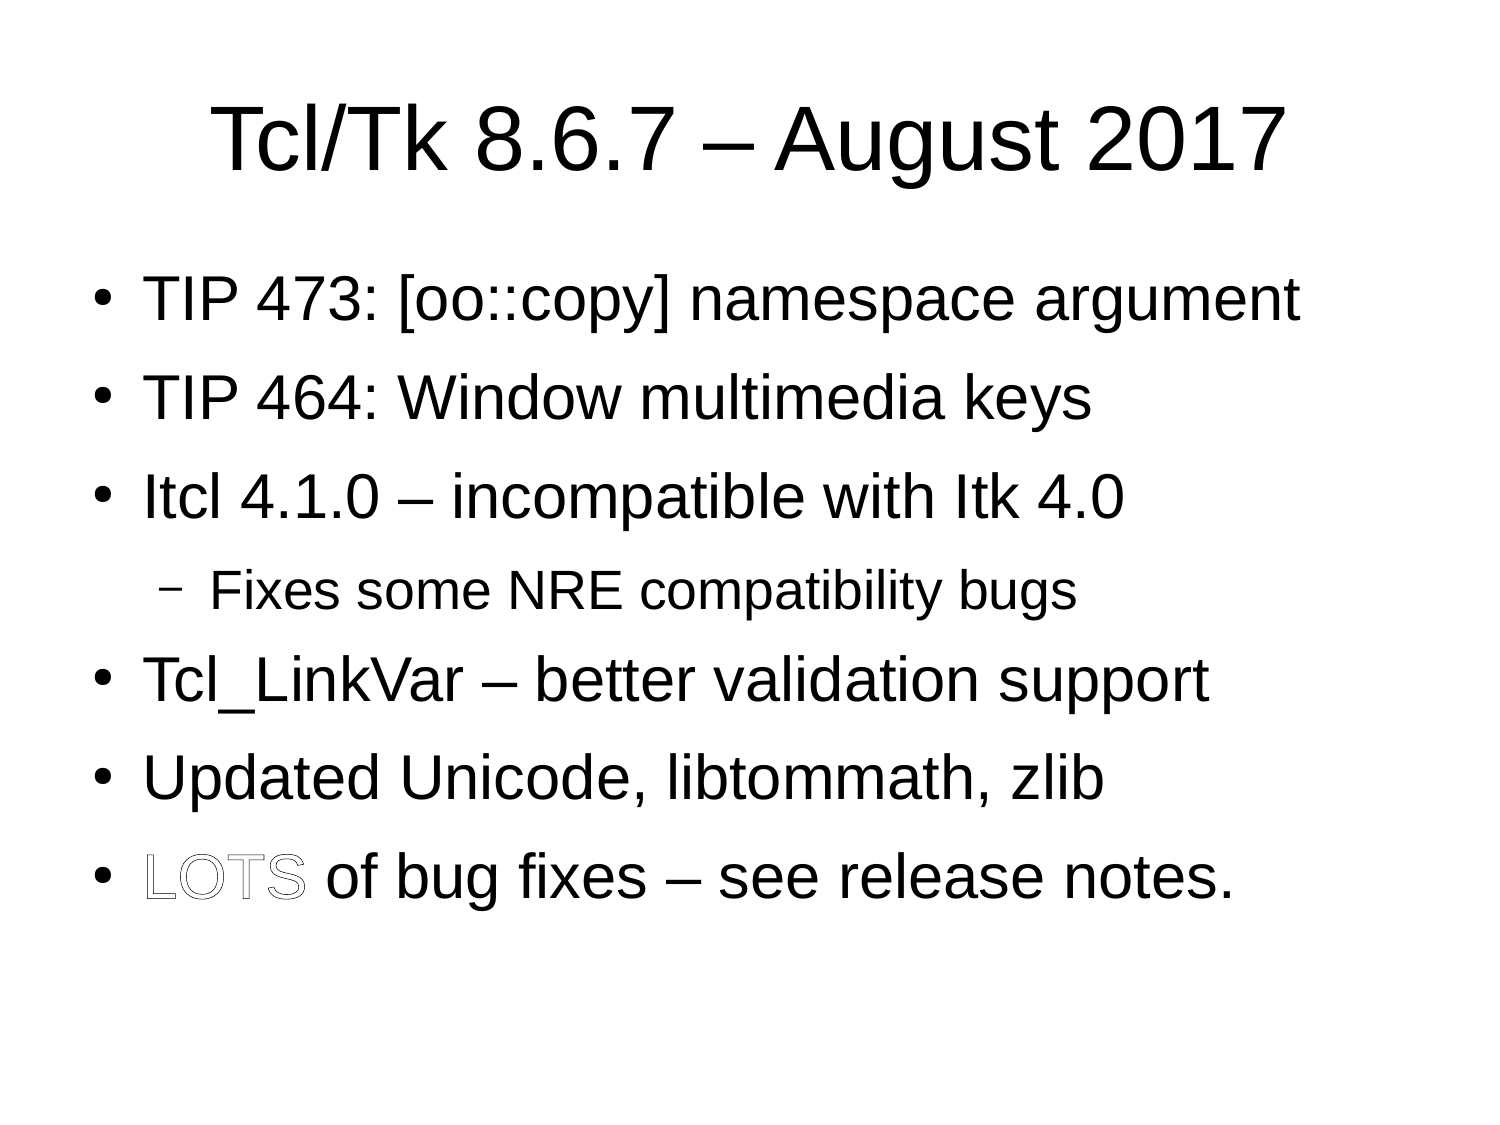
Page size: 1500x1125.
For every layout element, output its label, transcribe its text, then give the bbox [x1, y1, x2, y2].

list TIP 473: [oo::copy] namespace argument TIP 464: Window multimedia keys Itcl 4.1.0 – incompatible with Itk 4.0 Fixes some NRE compatibility bugs Tcl_LinkVar – better validation support Updated Unicode, libtommath, zlib Lots of bug fixes – see release notes. [75, 263, 1425, 916]
title Tcl/Tk 8.6.7 – August 2017 [75, 44, 1425, 233]
